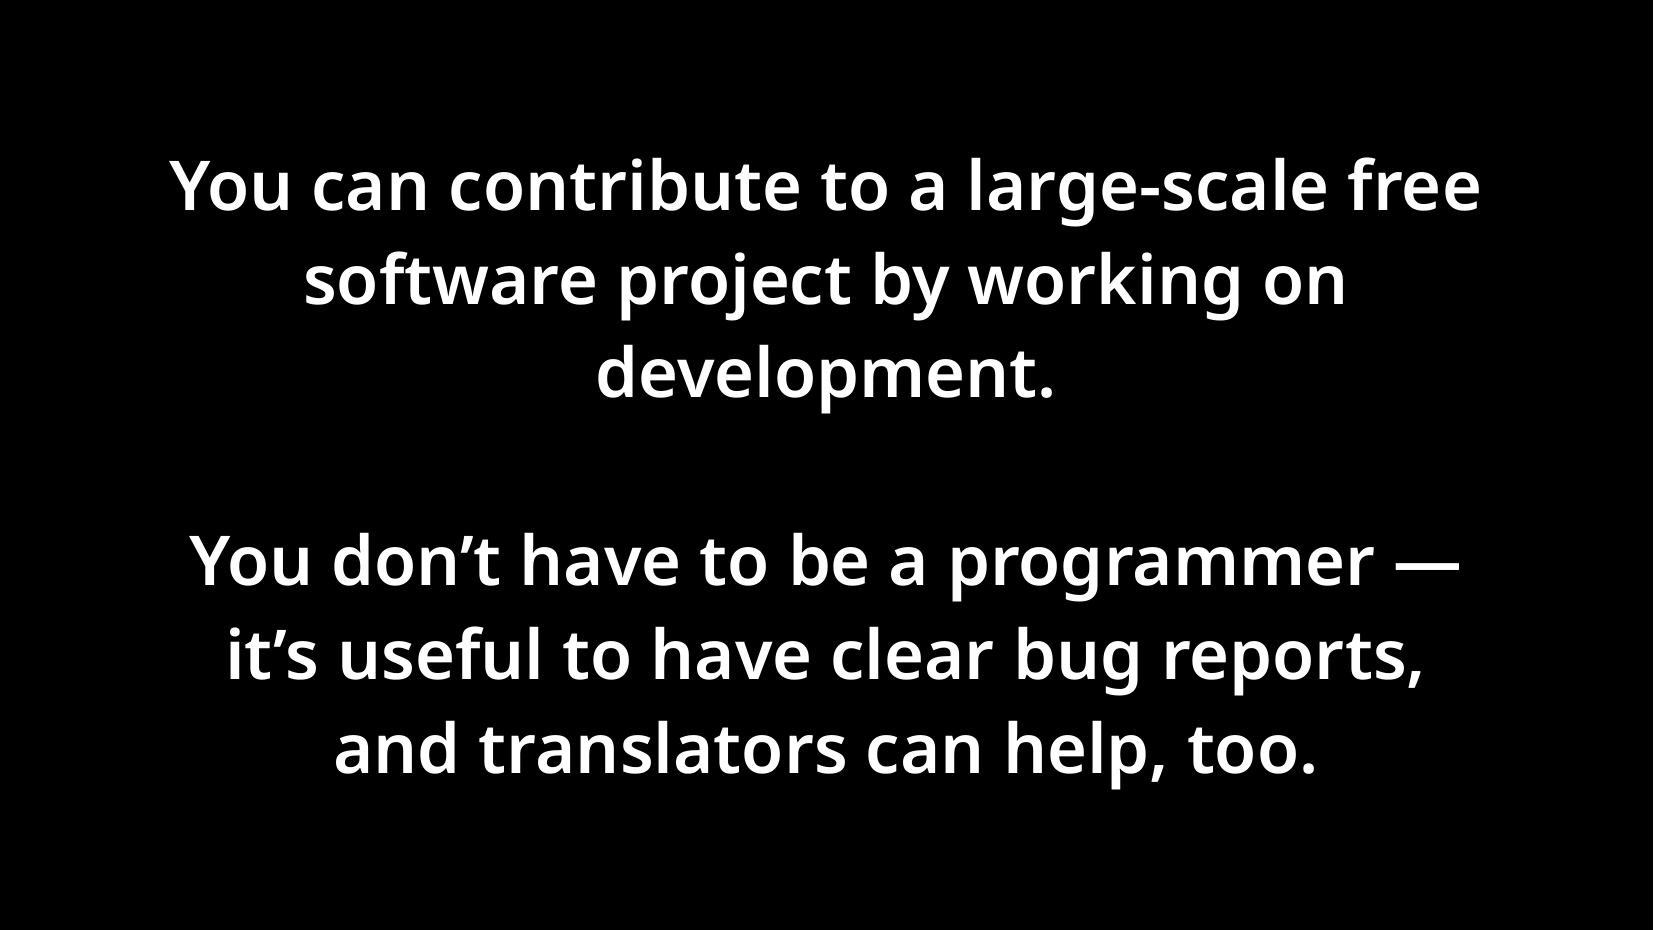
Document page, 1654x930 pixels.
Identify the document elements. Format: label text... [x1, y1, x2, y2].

title You can contribute to a large-scale free software project by working on development. You don’t have to be a programmer — it’s useful to have clear bug reports, and translators can help, too. [82, 214, 1571, 716]
